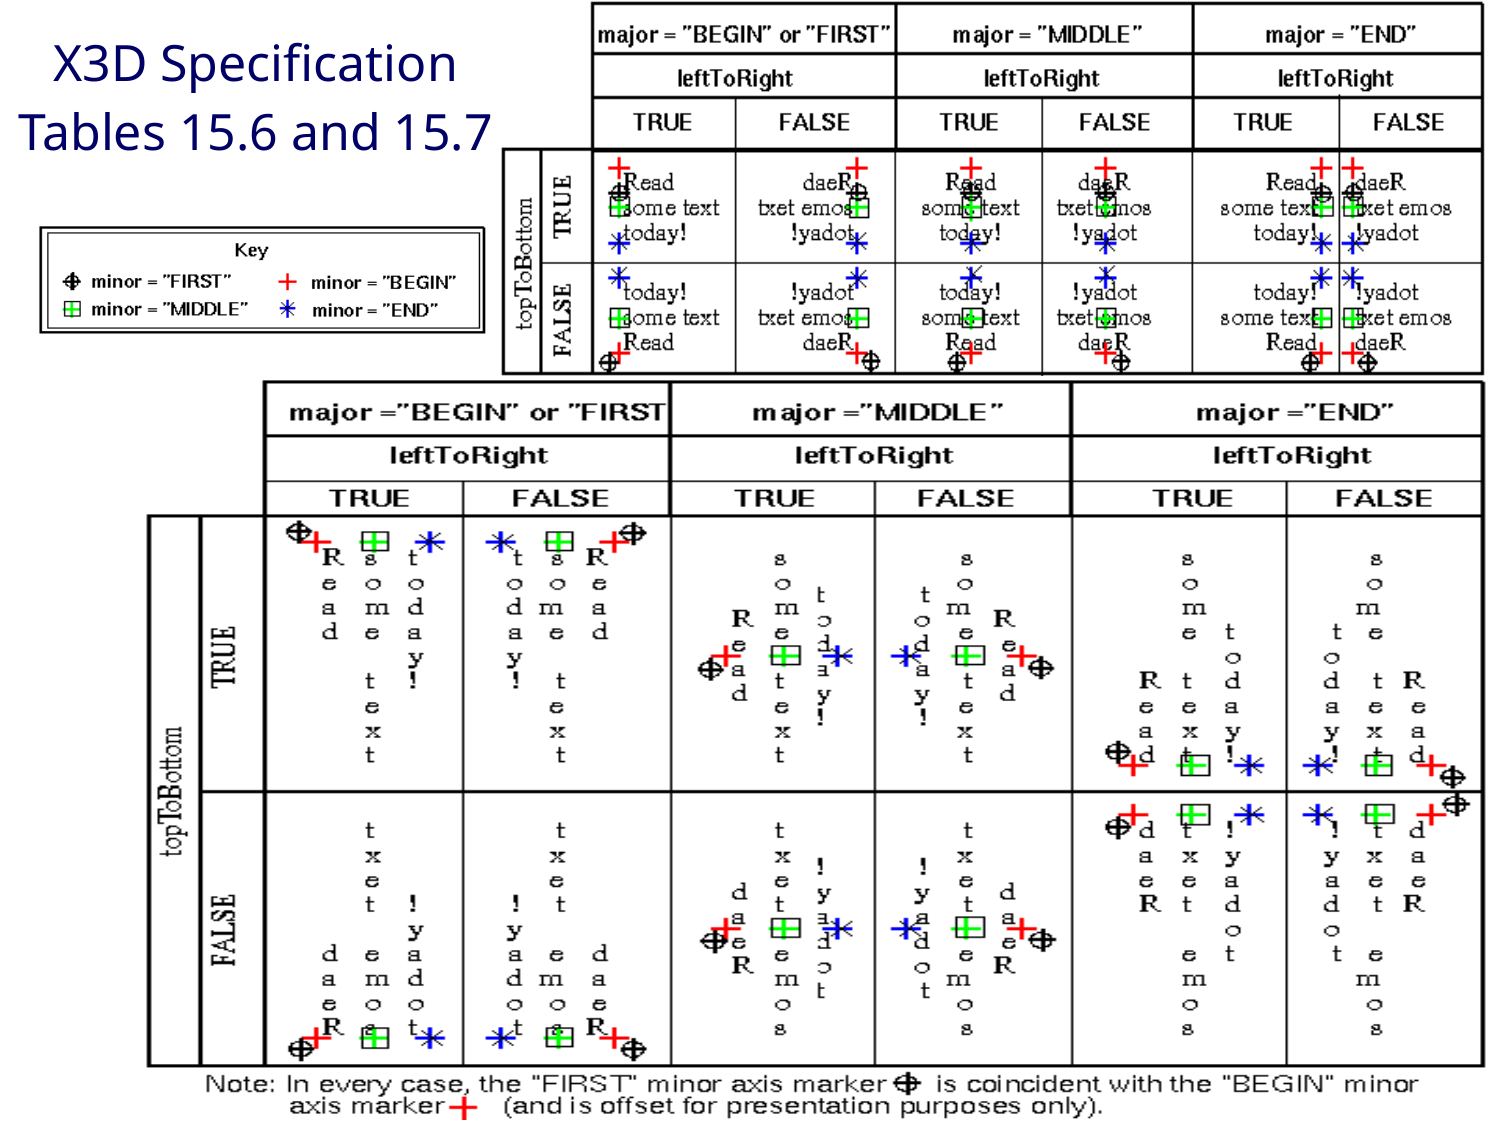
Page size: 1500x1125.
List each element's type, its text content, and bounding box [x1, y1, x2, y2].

picture [141, 0, 1492, 1120]
picture [37, 224, 488, 336]
title X3D Specification Tables 15.6 and 15.7 [12, 2, 499, 191]
